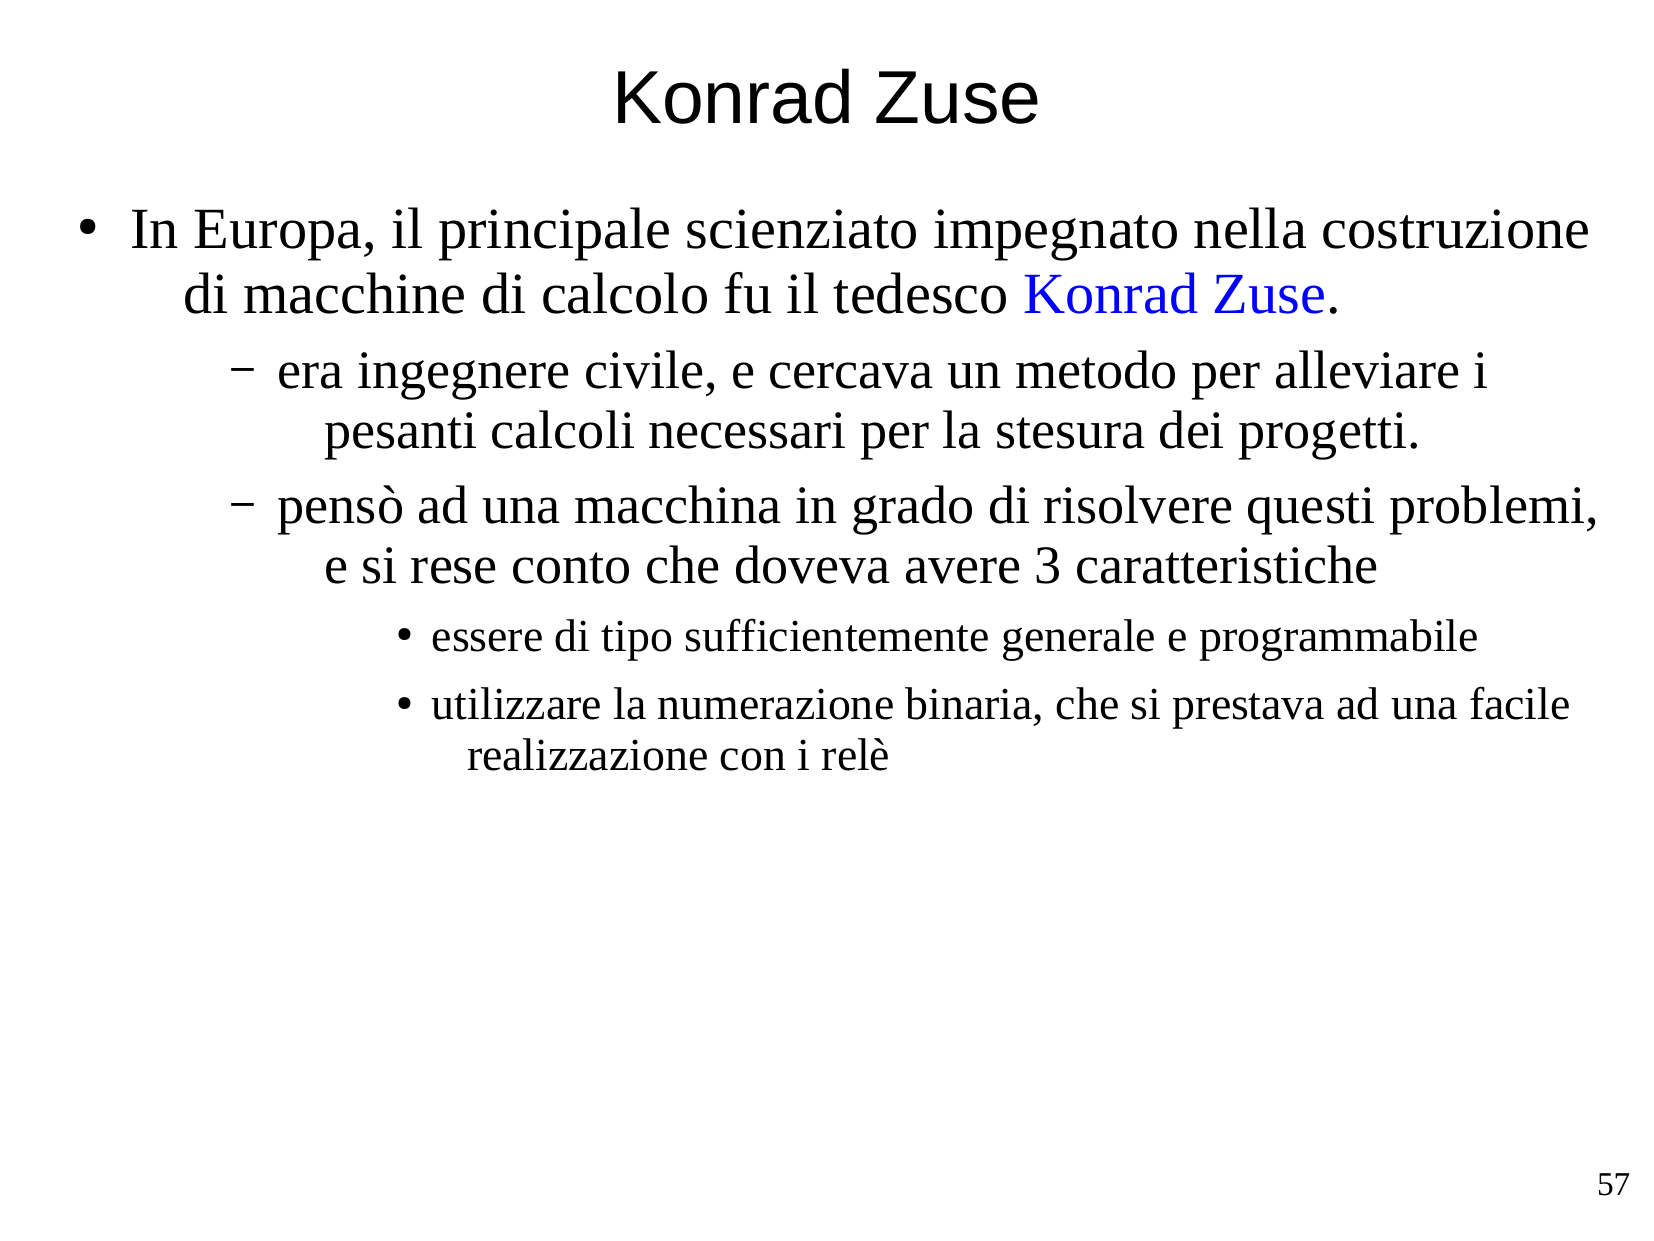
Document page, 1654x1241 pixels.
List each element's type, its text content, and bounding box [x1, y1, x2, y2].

title Konrad Zuse [37, 30, 1617, 166]
list In Europa, il principale scienziato impegnato nella costruzione di macchine di calcolo fu il tedesco Konrad Zuse. era ingegnere civile, e cercava un metodo per alleviare i pesanti calcoli necessari per la stesura dei progetti. pensò ad una macchina in grado di risolvere questi problemi, e si rese conto che doveva avere 3 caratteristiche essere di tipo sufficientemente generale e programmabile utilizzare la numerazione binaria, che si prestava ad una facile realizzazione con i relè [42, 196, 1612, 1187]
